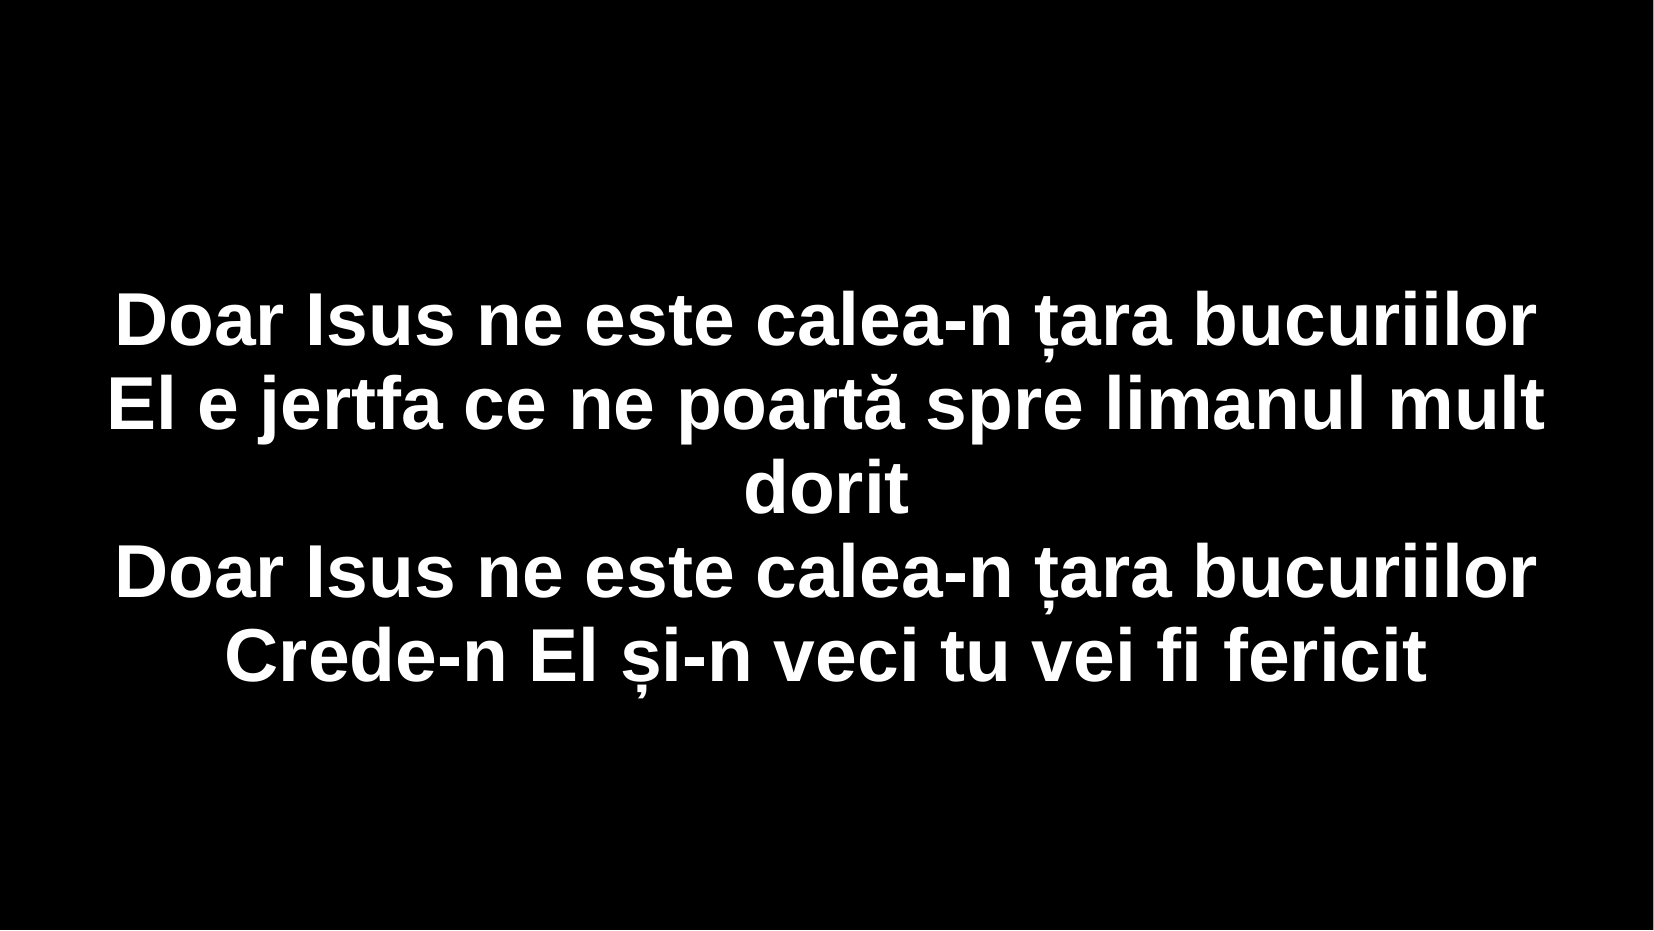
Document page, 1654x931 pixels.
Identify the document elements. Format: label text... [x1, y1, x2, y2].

text_box Doar Isus ne este calea-n țara bucuriilor El e jertfa ce ne poartă spre limanul mult dorit Doar Isus ne este calea-n țara bucuriilor Crede-n El și-n veci tu vei fi fericit [82, 109, 1571, 866]
